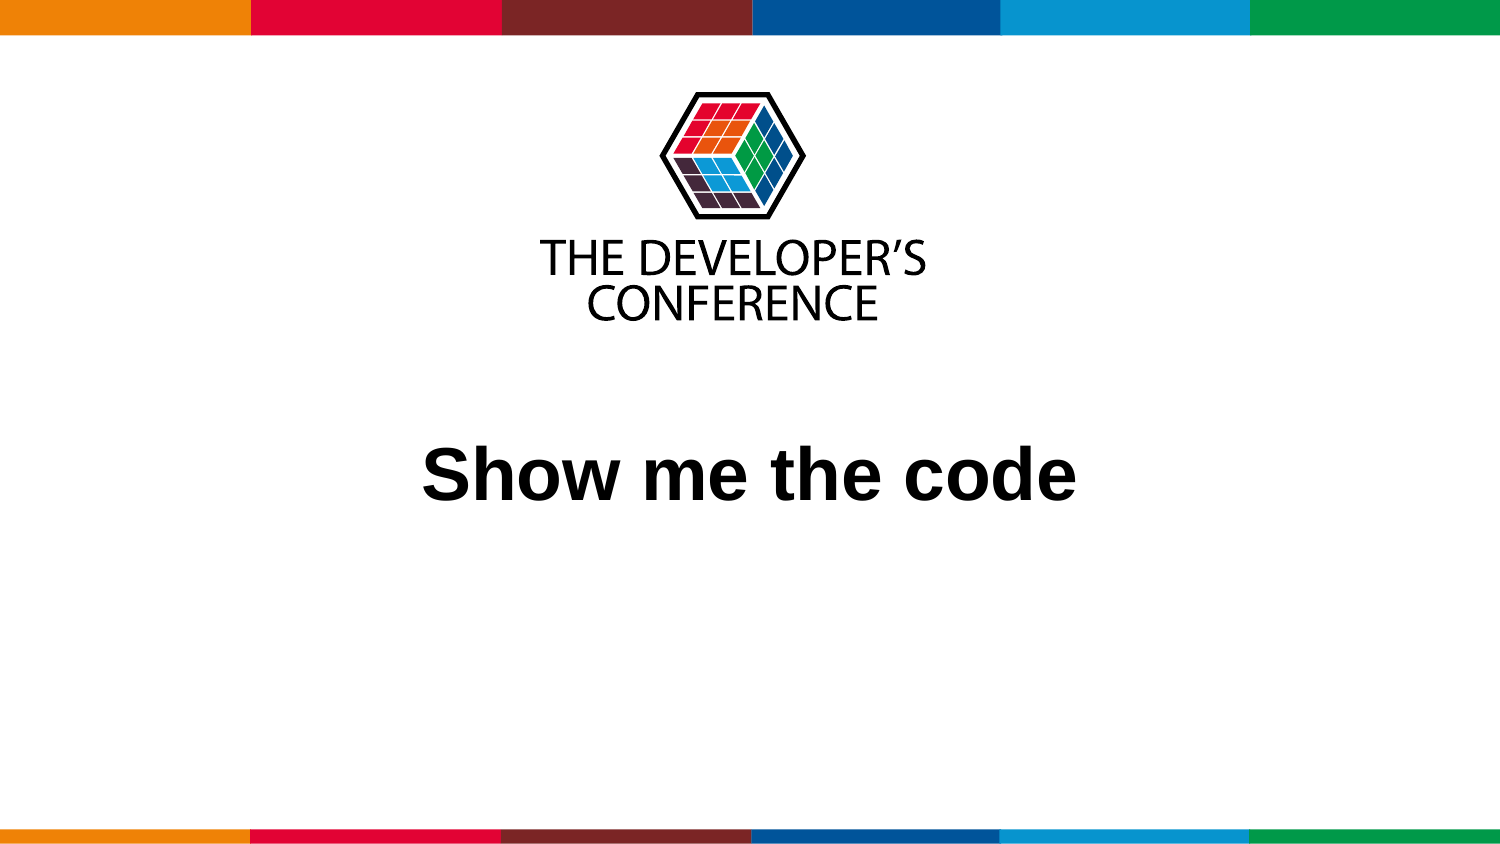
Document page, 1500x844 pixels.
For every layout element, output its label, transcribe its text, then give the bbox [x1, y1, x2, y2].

subtitle Show me the code [41, 191, 1459, 750]
